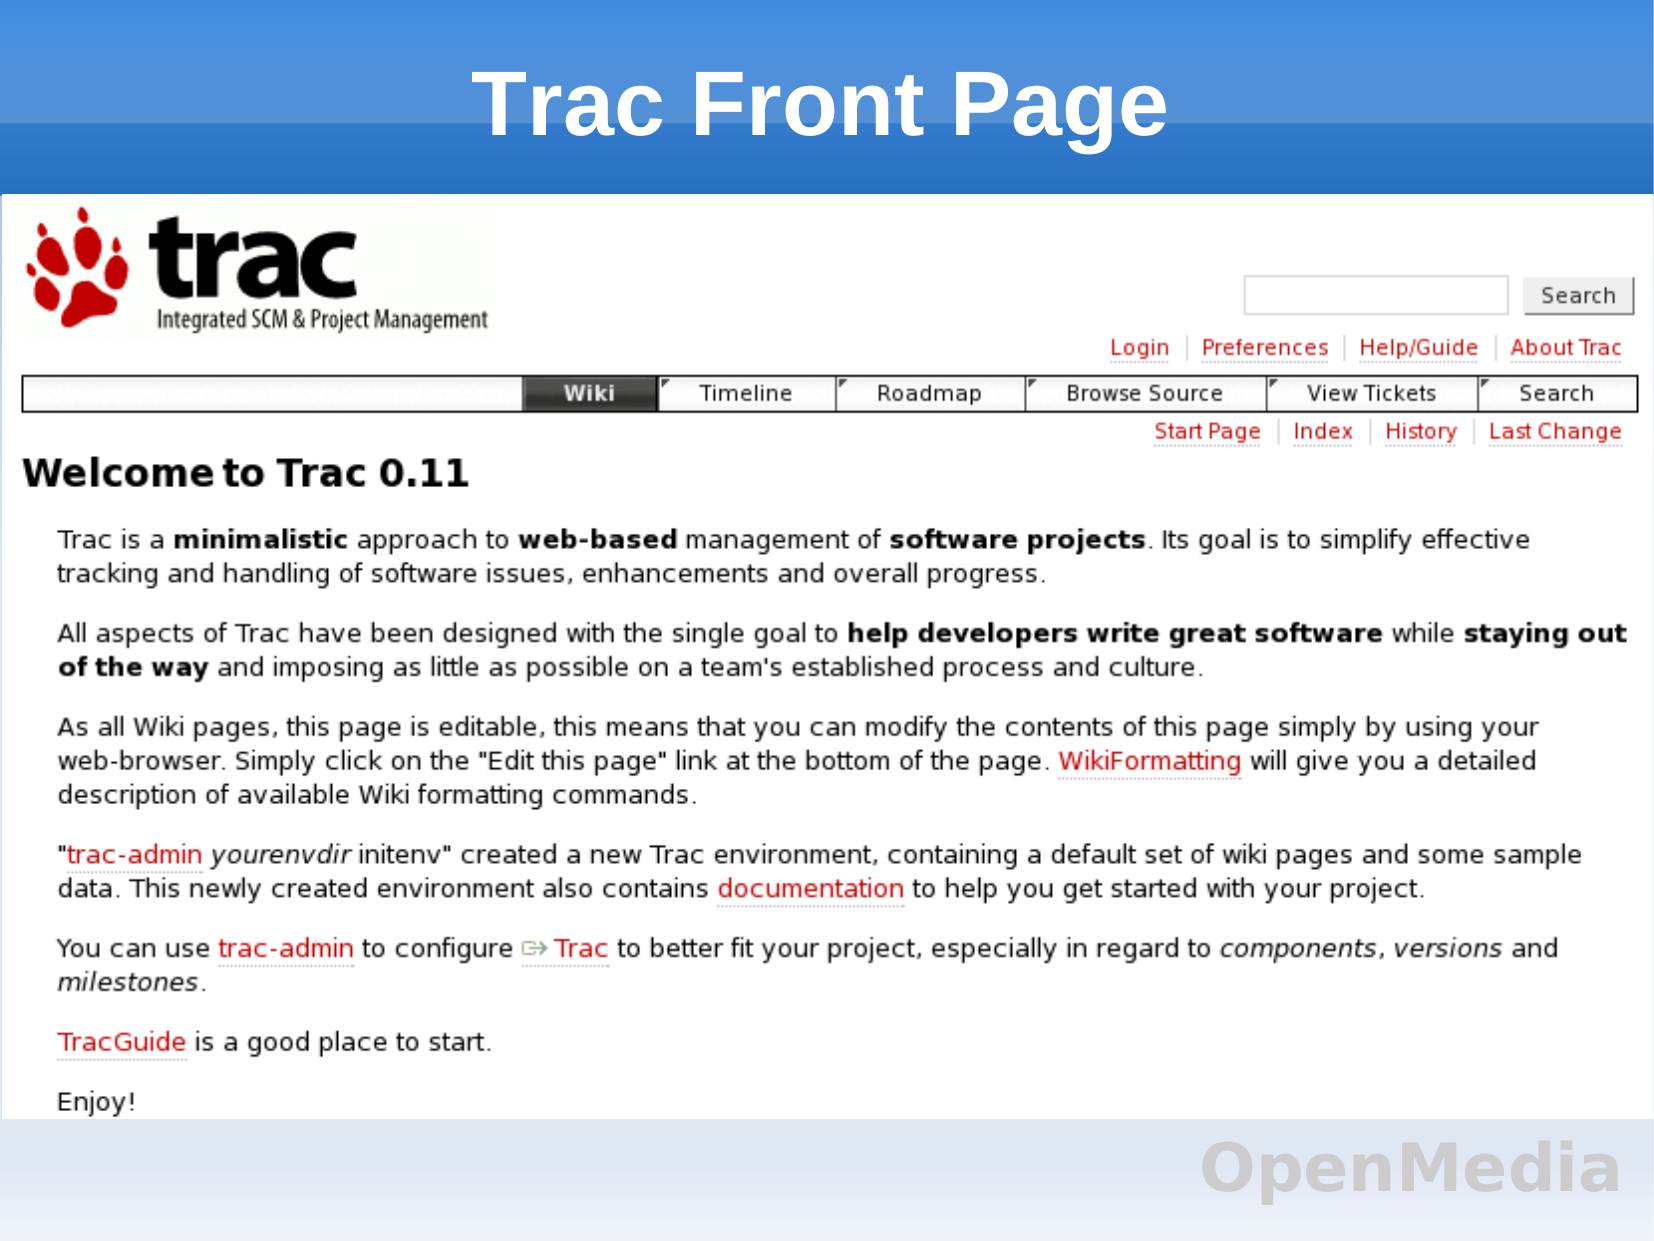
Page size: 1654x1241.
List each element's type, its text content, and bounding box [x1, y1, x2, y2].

title Trac Front Page [76, 0, 1565, 194]
picture [0, 0, 1654, 1241]
